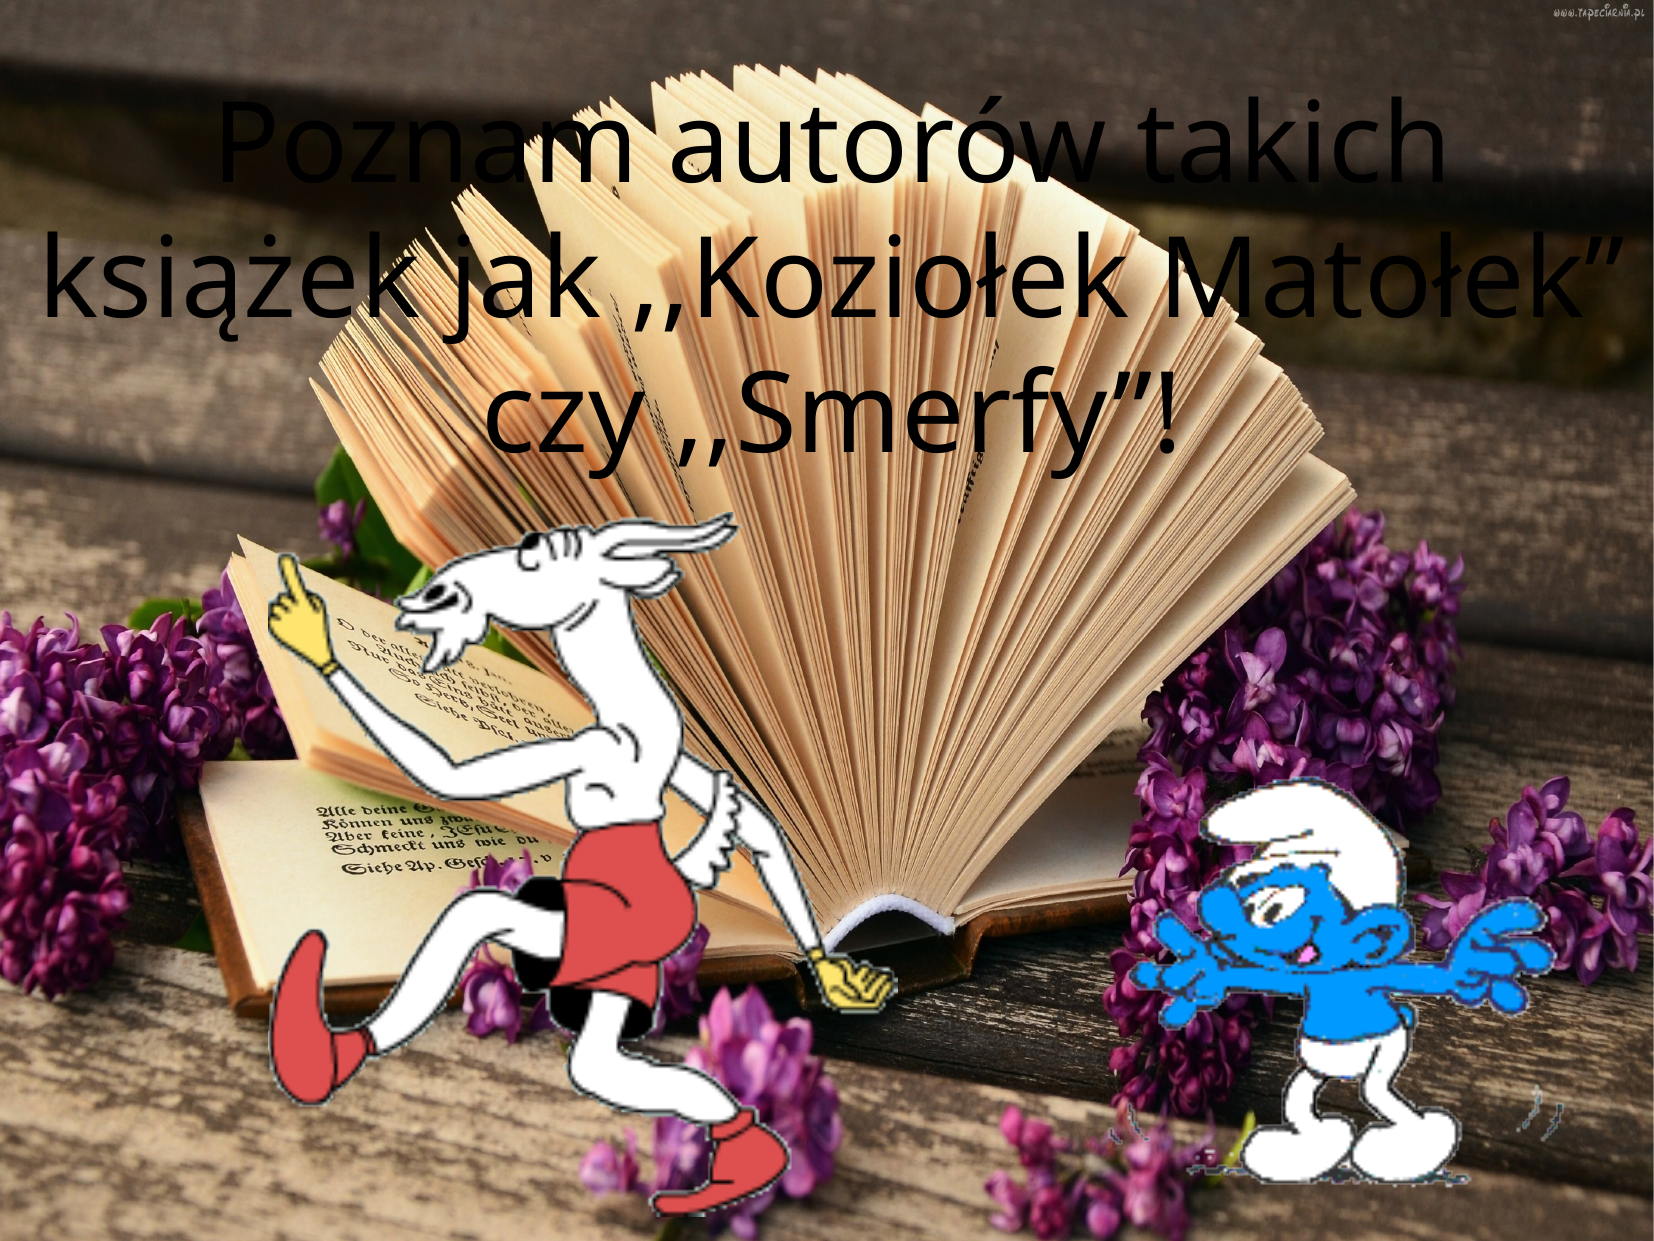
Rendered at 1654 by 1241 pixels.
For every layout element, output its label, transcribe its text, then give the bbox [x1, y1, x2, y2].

picture [268, 512, 898, 1217]
picture [1086, 744, 1595, 1191]
title Poznam autorów takich książek jak ,,Koziołek Matołek” czy ,,Smerfy”! [11, 0, 1654, 656]
